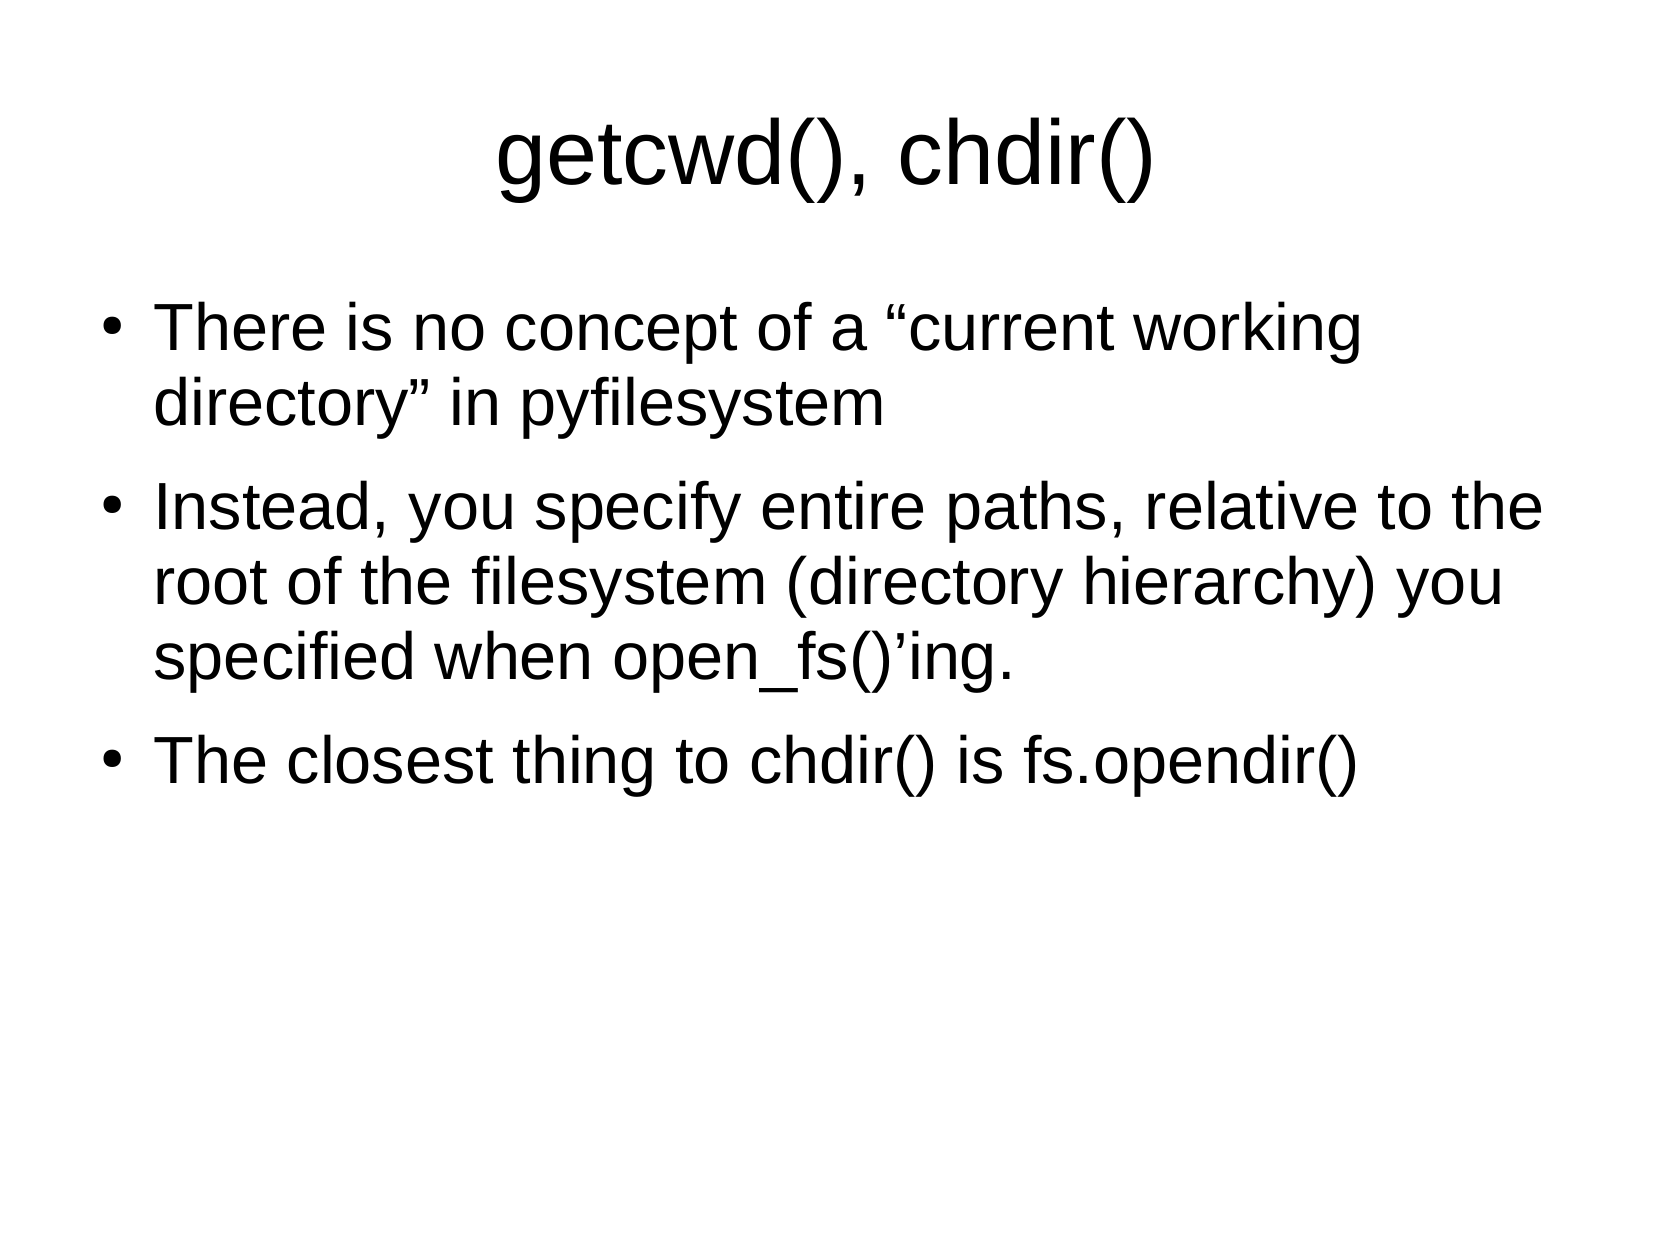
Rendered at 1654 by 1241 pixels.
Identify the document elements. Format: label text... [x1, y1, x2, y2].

title getcwd(), chdir() [82, 49, 1571, 257]
list There is no concept of a “current working directory” in pyfilesystem Instead, you specify entire paths, relative to the root of the filesystem (directory hierarchy) you specified when open_fs()’ing. The closest thing to chdir() is fs.opendir() [82, 290, 1571, 1010]
